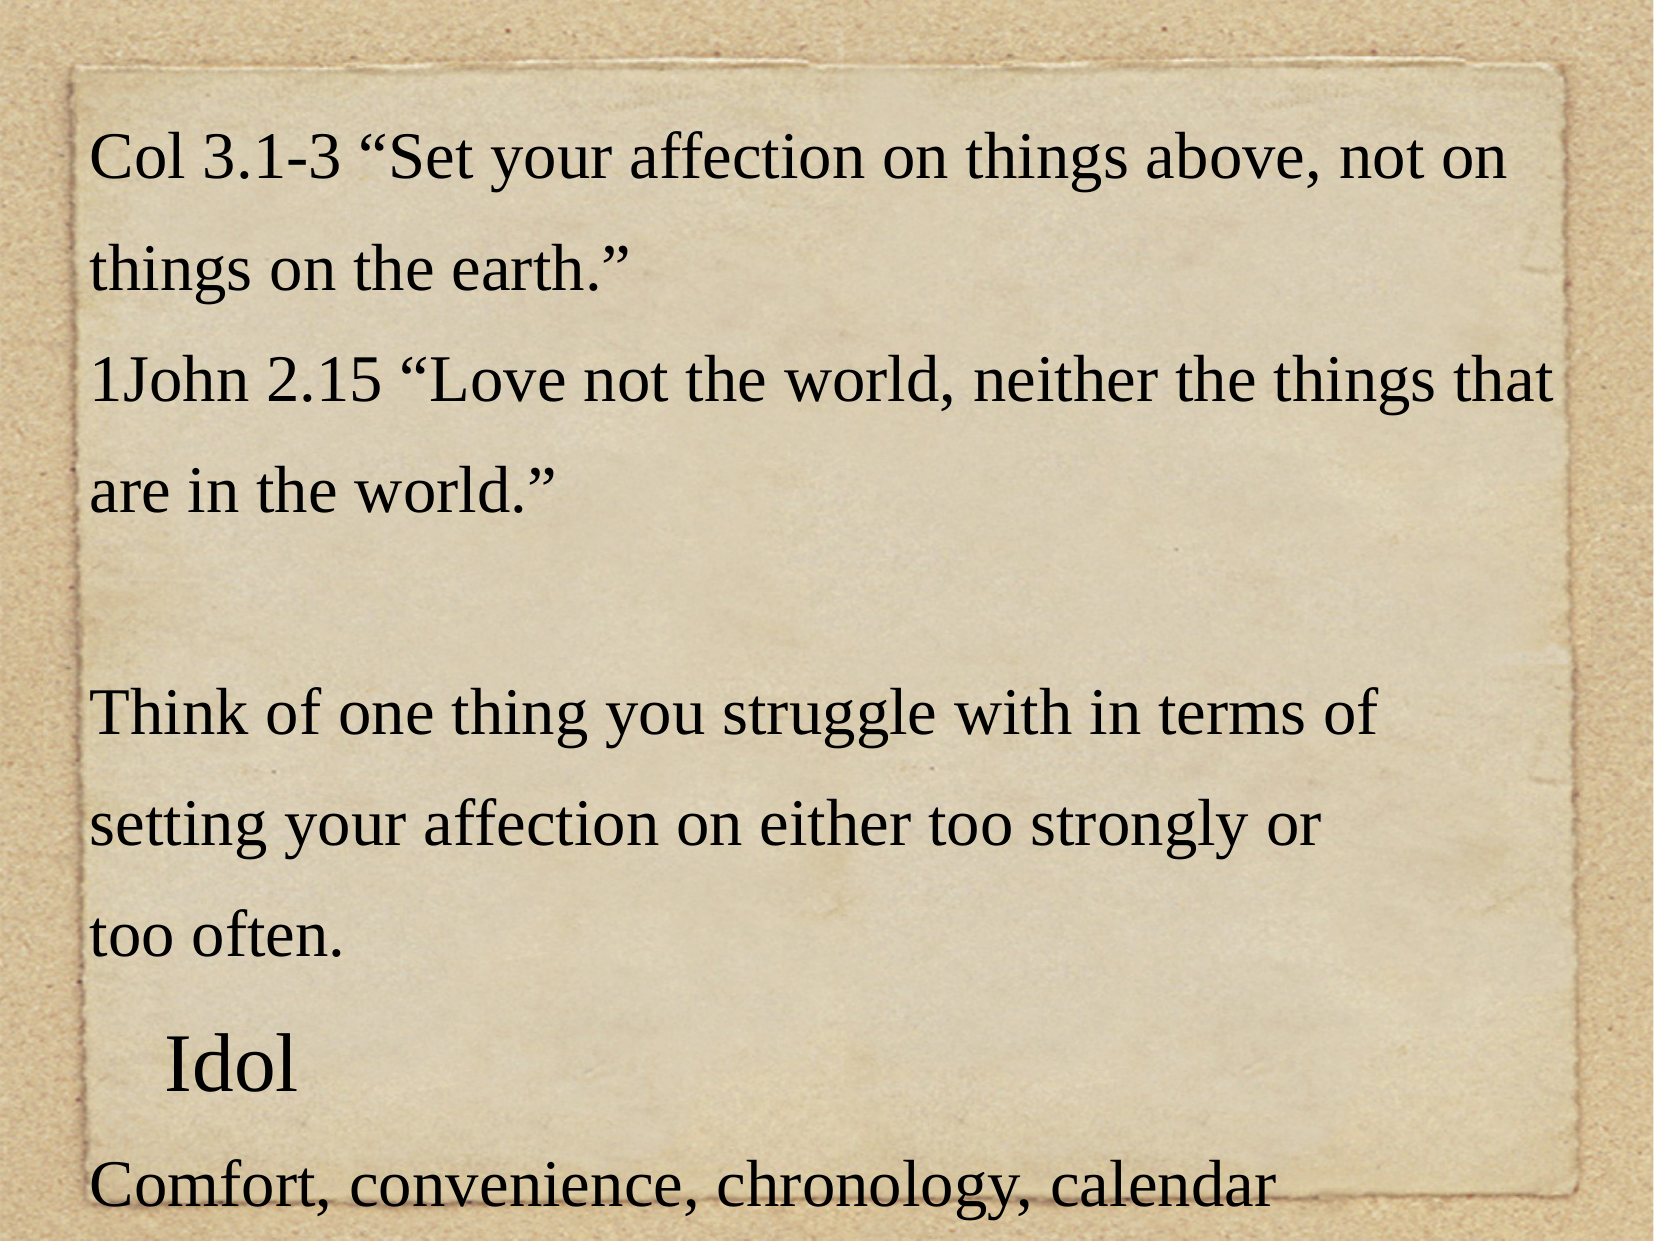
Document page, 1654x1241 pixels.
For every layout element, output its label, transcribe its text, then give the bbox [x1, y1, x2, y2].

text_box Col 3.1-3 “Set your affection on things above, not on things on the earth.” 1John 2.15 “Love not the world, neither the things that are in the world.” Think of one thing you struggle with in terms of setting your affection on either too strongly or too often. Idol Comfort, convenience, chronology, calendar [75, 75, 1576, 1241]
picture [0, 0, 1654, 1241]
